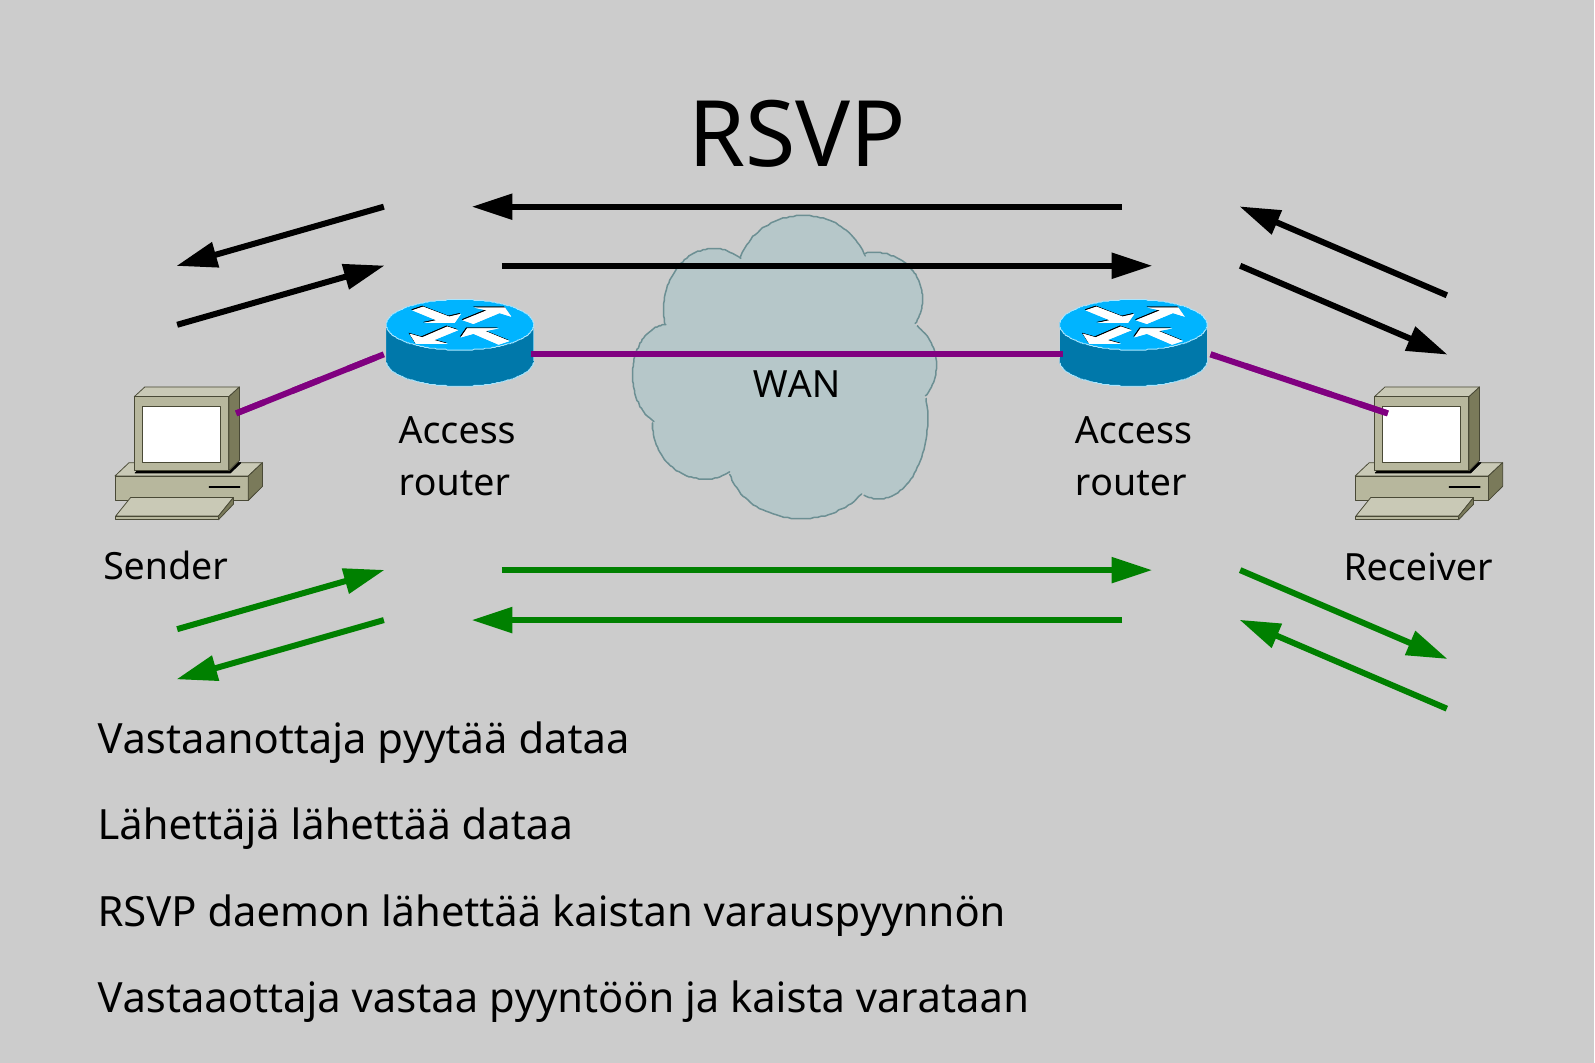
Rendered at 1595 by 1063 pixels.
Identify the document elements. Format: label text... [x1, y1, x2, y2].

text_box Receiver [1328, 533, 1505, 592]
title RSVP [513, 210, 627, 220]
text_box Access router [1060, 396, 1209, 499]
text_box Access router [383, 396, 532, 499]
chart [383, 297, 538, 390]
text_box Sender [88, 532, 237, 591]
list Vastaanottaja pyytää dataa Lähettäjä lähettää dataa RSVP daemon lähettää kaistan varauspyynnön Vastaaottaja vastaa pyyntöön ja kaista varataan [79, 708, 1515, 1034]
chart [627, 269, 944, 351]
chart [111, 383, 266, 524]
text_box WAN [738, 357, 854, 424]
chart [1057, 297, 1211, 390]
chart [627, 357, 944, 532]
title RSVP [79, 42, 1515, 220]
chart [627, 210, 944, 263]
chart [1352, 383, 1506, 524]
